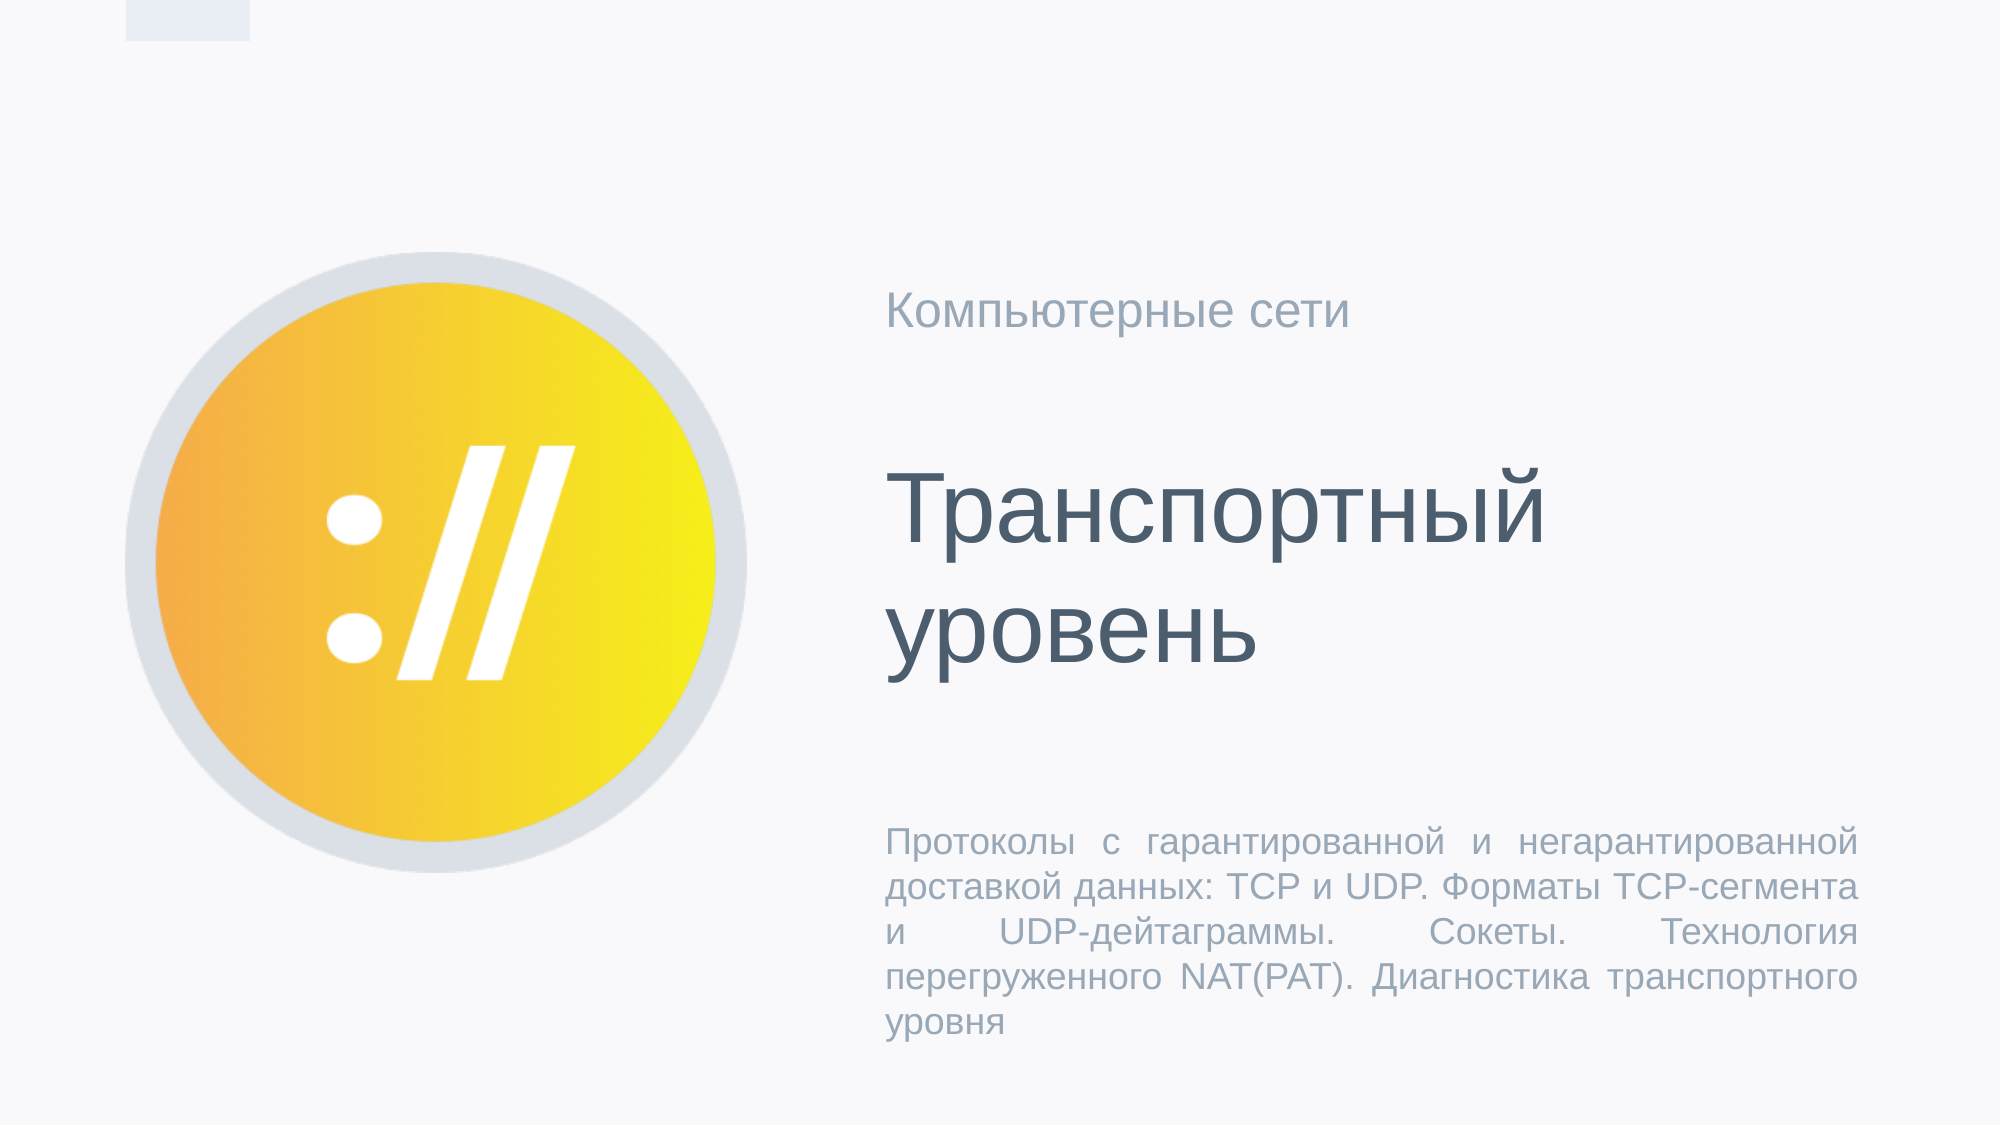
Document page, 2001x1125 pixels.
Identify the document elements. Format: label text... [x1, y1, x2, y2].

title Транспортный уровень [870, 374, 1875, 752]
text_box Компьютерные сети [870, 249, 1875, 374]
picture [125, 252, 747, 873]
subtitle Протоколы с гарантированной и негарантированной доставкой данных: TCP и UDP. Форматы TCP-сегмента и UDP-дейтаграммы. Сокеты. Технология перегруженного NAT(PAT). Диагностика транспортного уровня [870, 805, 1875, 1054]
